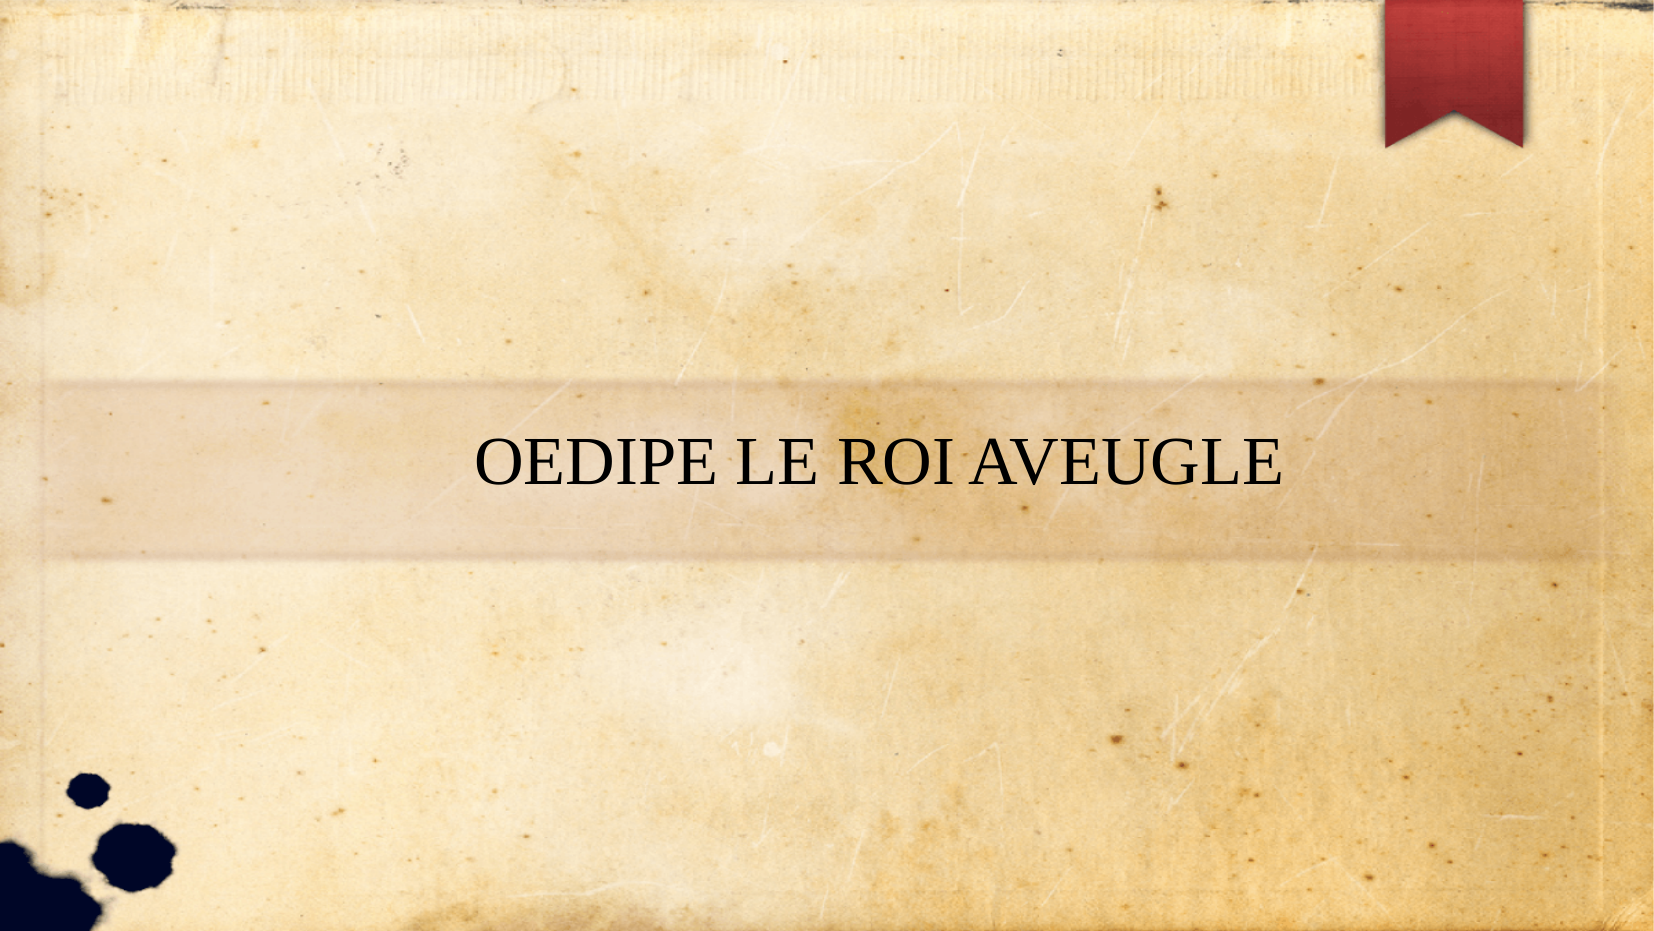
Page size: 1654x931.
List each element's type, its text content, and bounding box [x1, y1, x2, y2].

picture [0, 0, 1654, 931]
title OEDIPE LE ROI AVEUGLE [135, 383, 1625, 540]
